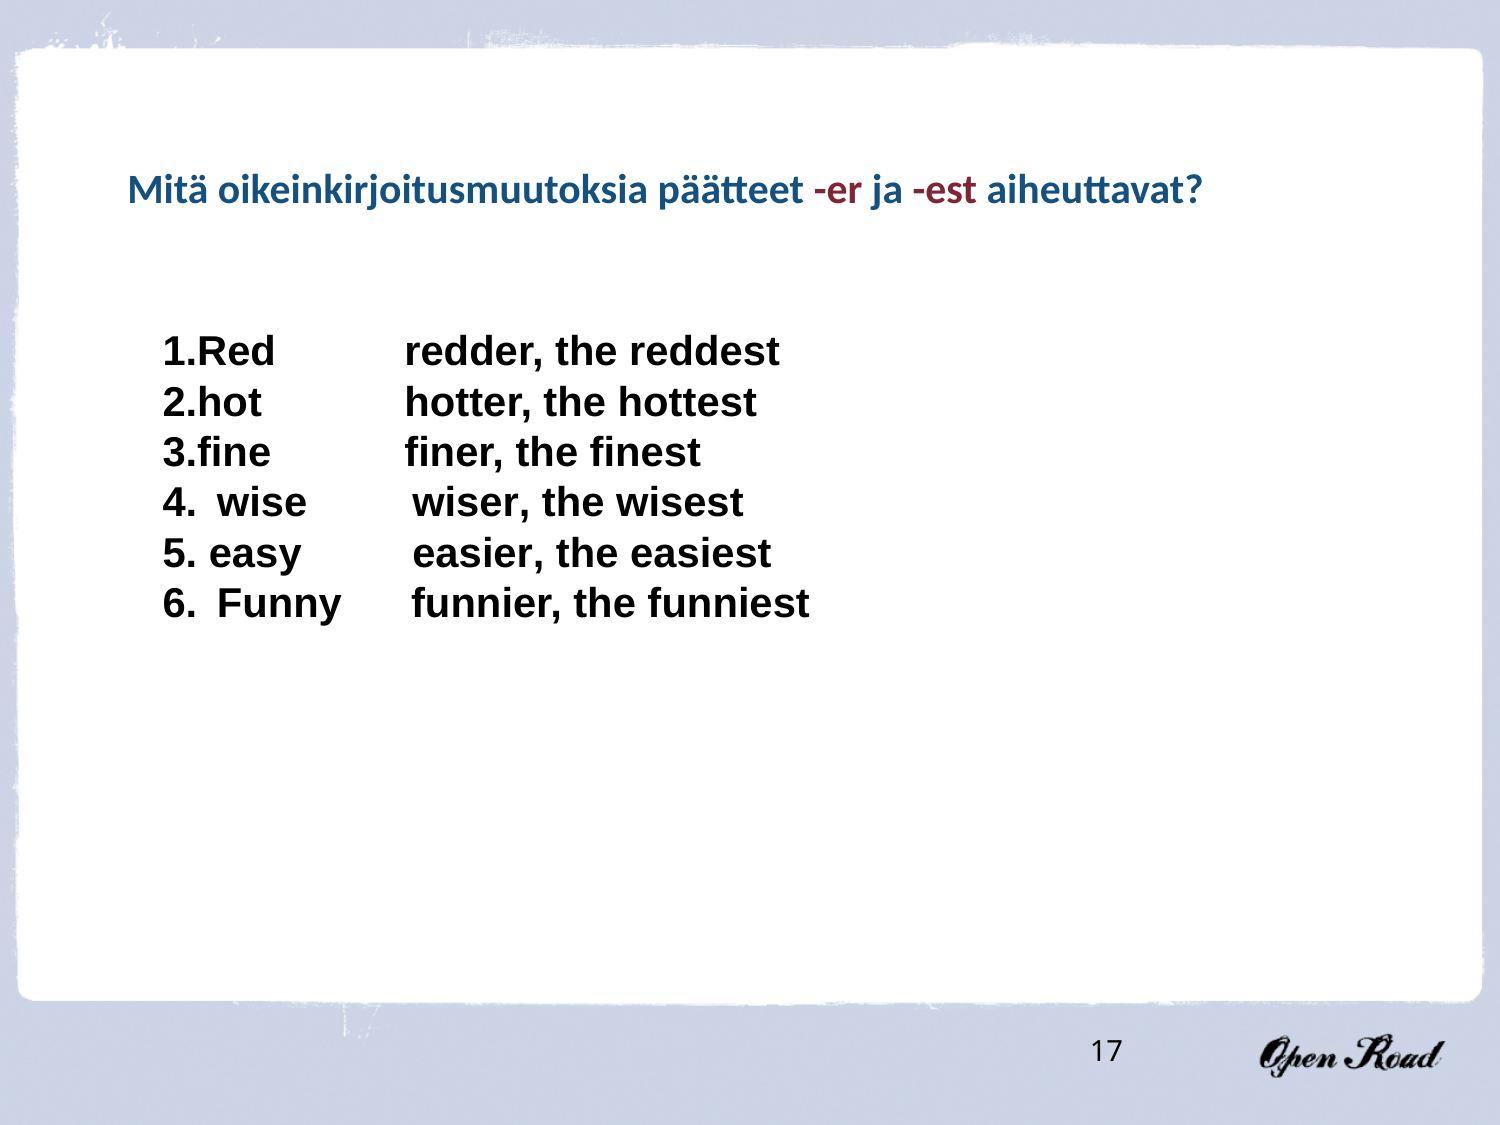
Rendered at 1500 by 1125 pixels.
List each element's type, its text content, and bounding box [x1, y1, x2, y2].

text_box Mitä oikeinkirjoitusmuutoksia päätteet -er ja -est aiheuttavat? [112, 153, 1391, 220]
text_box Red redder, the reddest hot hotter, the hottest fine finer, the finest 4. wise wiser, the wisest 5. easy easier, the easiest 6. Funny funnier, the funniest [147, 326, 884, 870]
